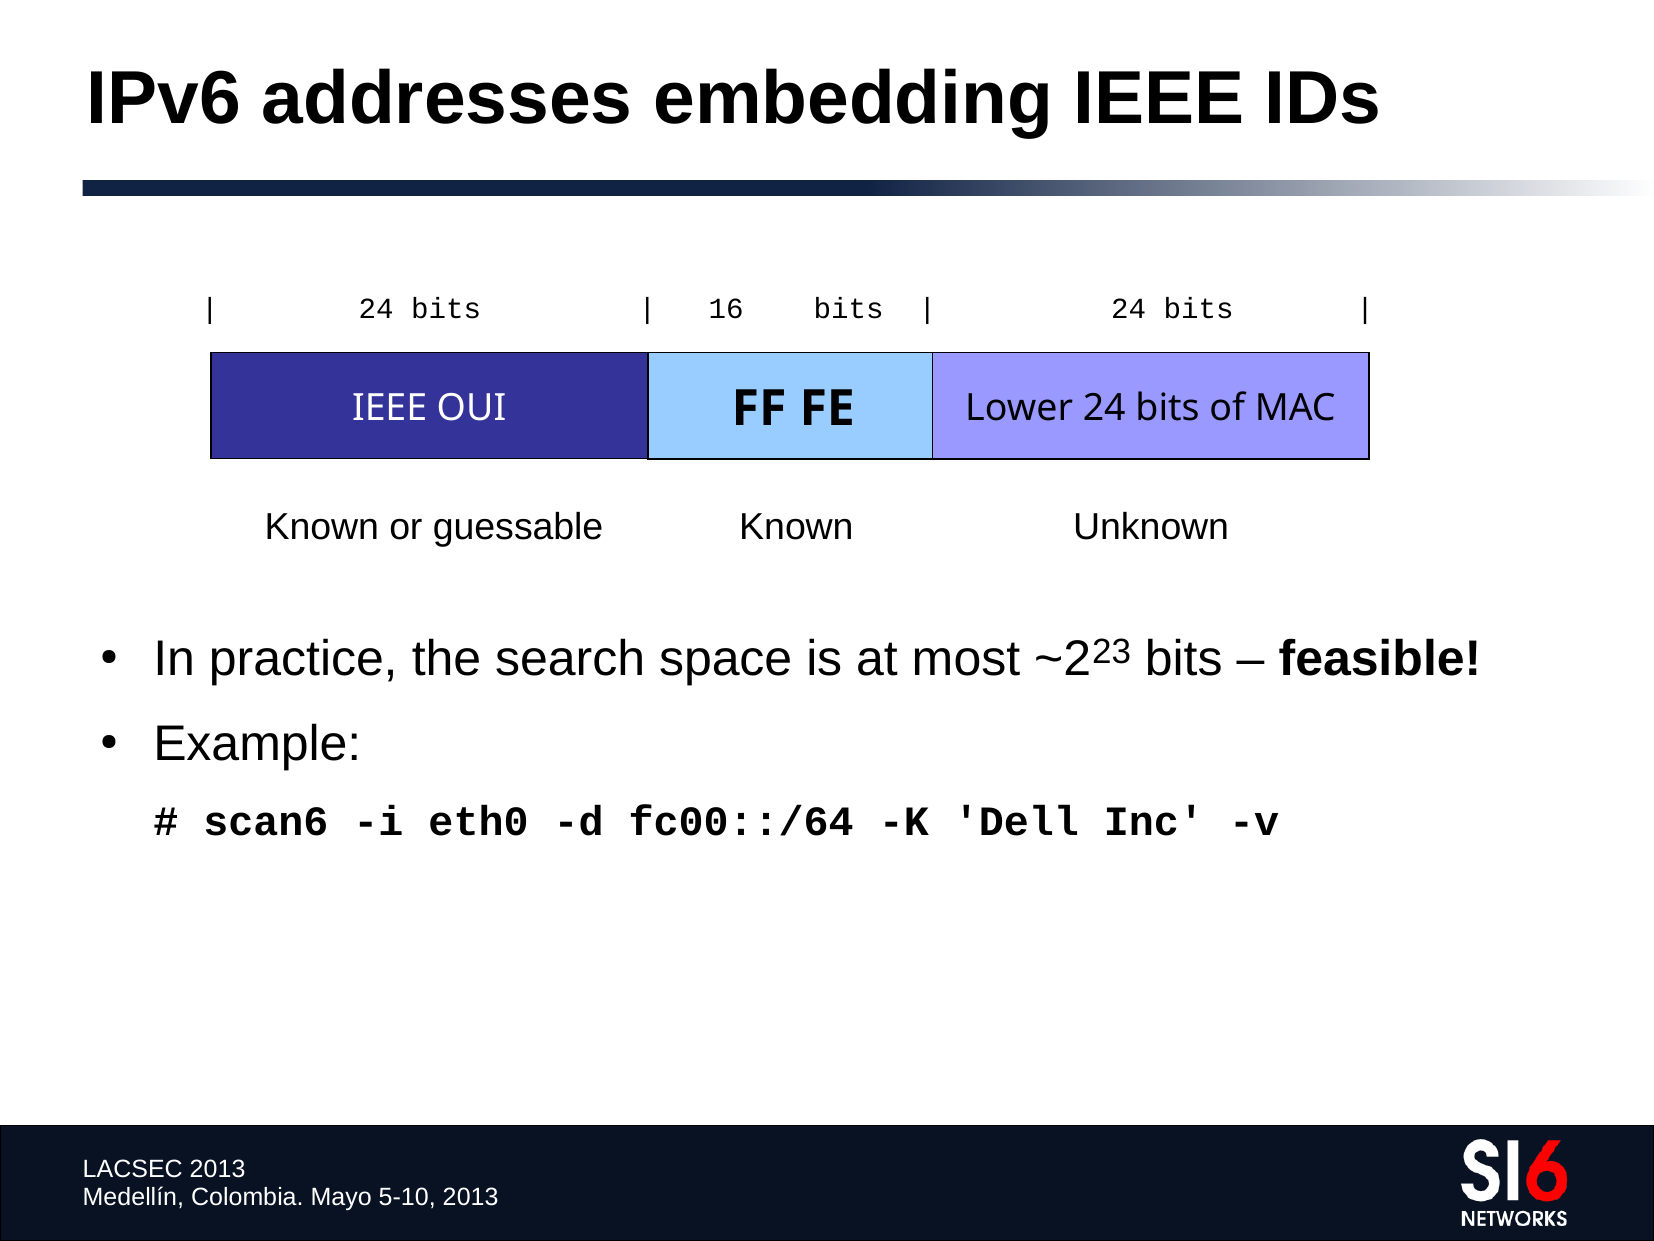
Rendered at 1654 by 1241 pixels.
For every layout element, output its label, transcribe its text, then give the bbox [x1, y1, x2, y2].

text_box Known or guessable Known Unknown [239, 498, 1350, 556]
list In practice, the search space is at most ~223 bits – feasible! Example: # scan6 -i eth0 -d fc00::/64 -K 'Dell Inc' -v [82, 630, 1571, 1111]
text_box FF FE [647, 352, 932, 459]
text_box IEEE OUI [210, 352, 647, 459]
title IPv6 addresses embedding IEEE IDs [86, 30, 1576, 166]
text_box Lower 24 bits of MAC [932, 352, 1369, 459]
text_box | 24 bits | 16 bits | 24 bits | [168, 281, 1411, 333]
picture [1461, 1139, 1567, 1226]
